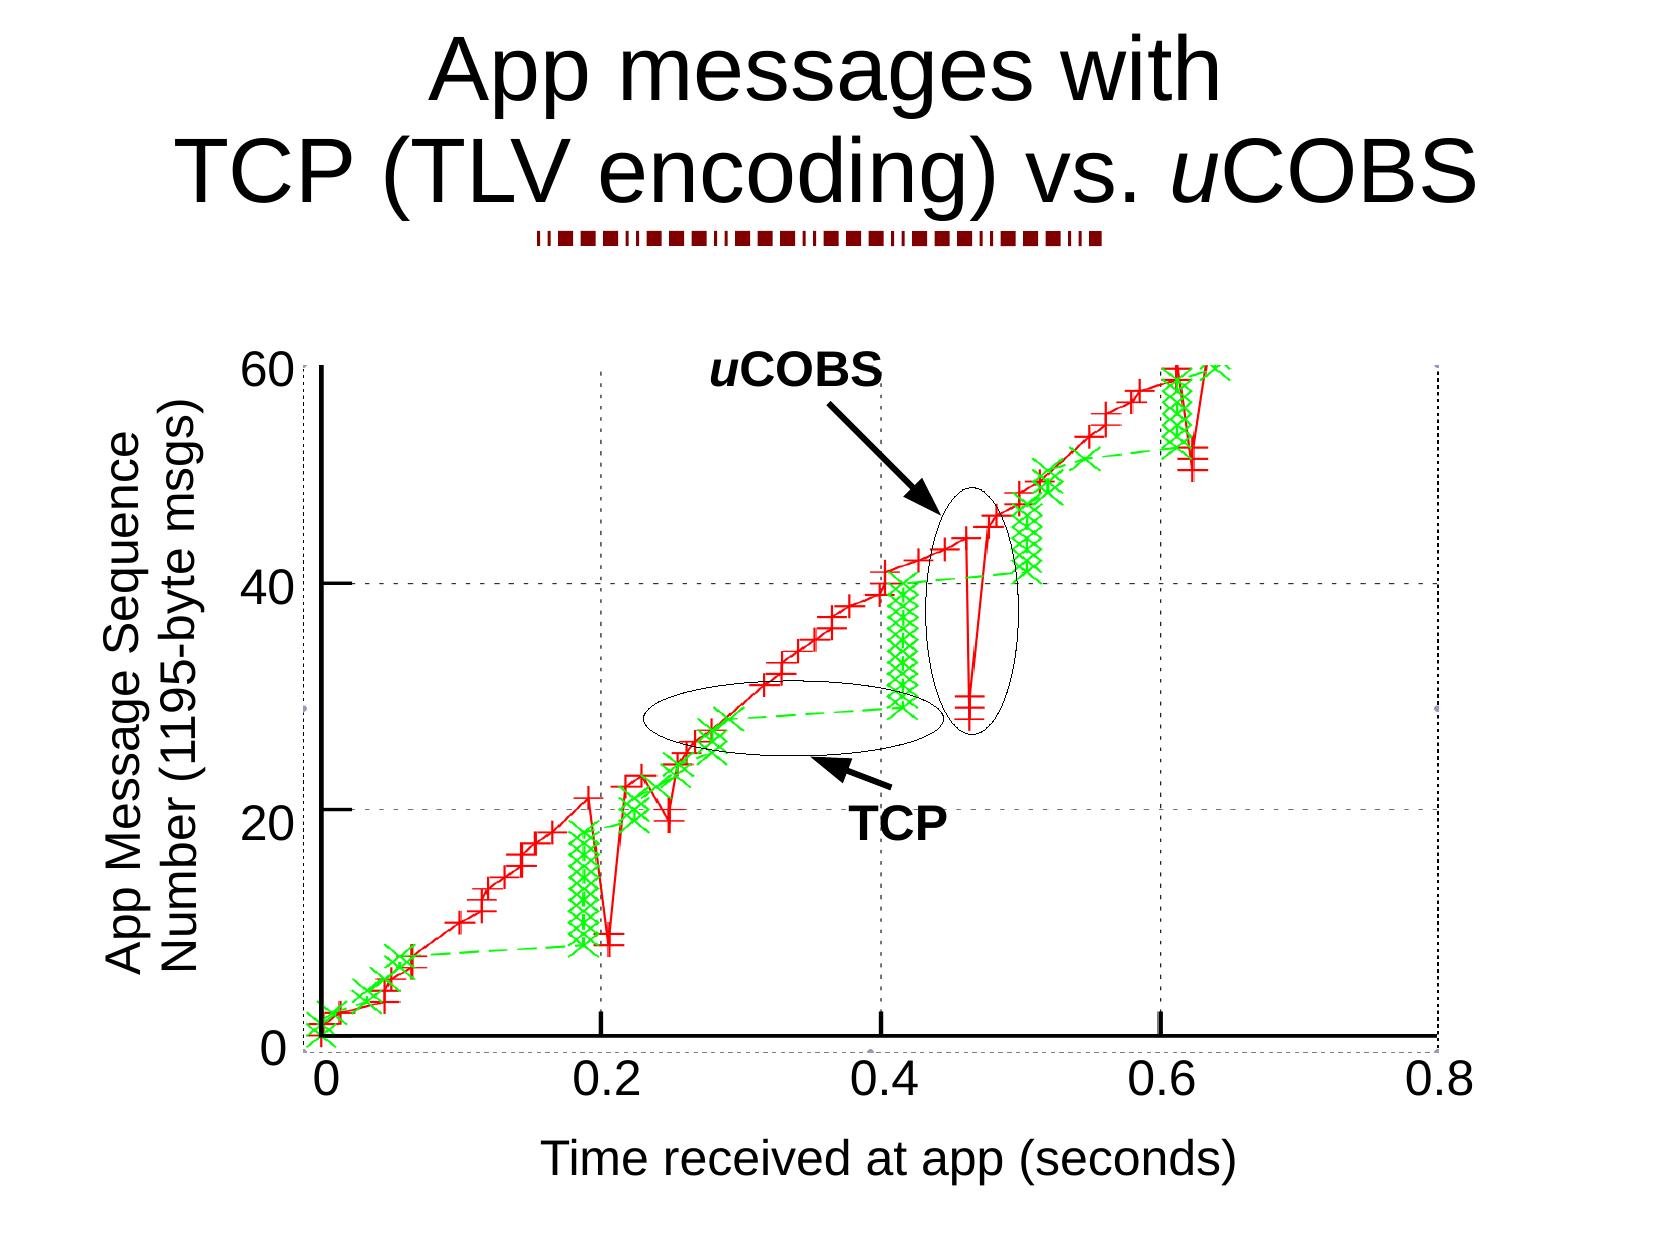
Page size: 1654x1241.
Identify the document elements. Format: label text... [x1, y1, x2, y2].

text_box 0 [297, 1042, 373, 1114]
text_box 0.6 [1112, 1042, 1231, 1114]
title App messages with TCP (TLV encoding) vs. uCOBS [82, 17, 1571, 223]
text_box 0 [244, 1012, 320, 1084]
text_box Time received at app (seconds) [525, 1122, 1276, 1194]
text_box uCOBS [694, 333, 1070, 405]
text_box 40 [225, 551, 320, 623]
text_box 20 [225, 788, 320, 859]
text_box 60 [225, 333, 320, 405]
text_box App Message Sequence Number (1195-byte msgs) [84, 351, 223, 991]
text_box 0.8 [1390, 1042, 1508, 1114]
text_box 0.4 [835, 1042, 953, 1114]
text_box TCP [833, 787, 984, 859]
picture [303, 365, 1439, 1053]
text_box 0.2 [557, 1042, 676, 1114]
